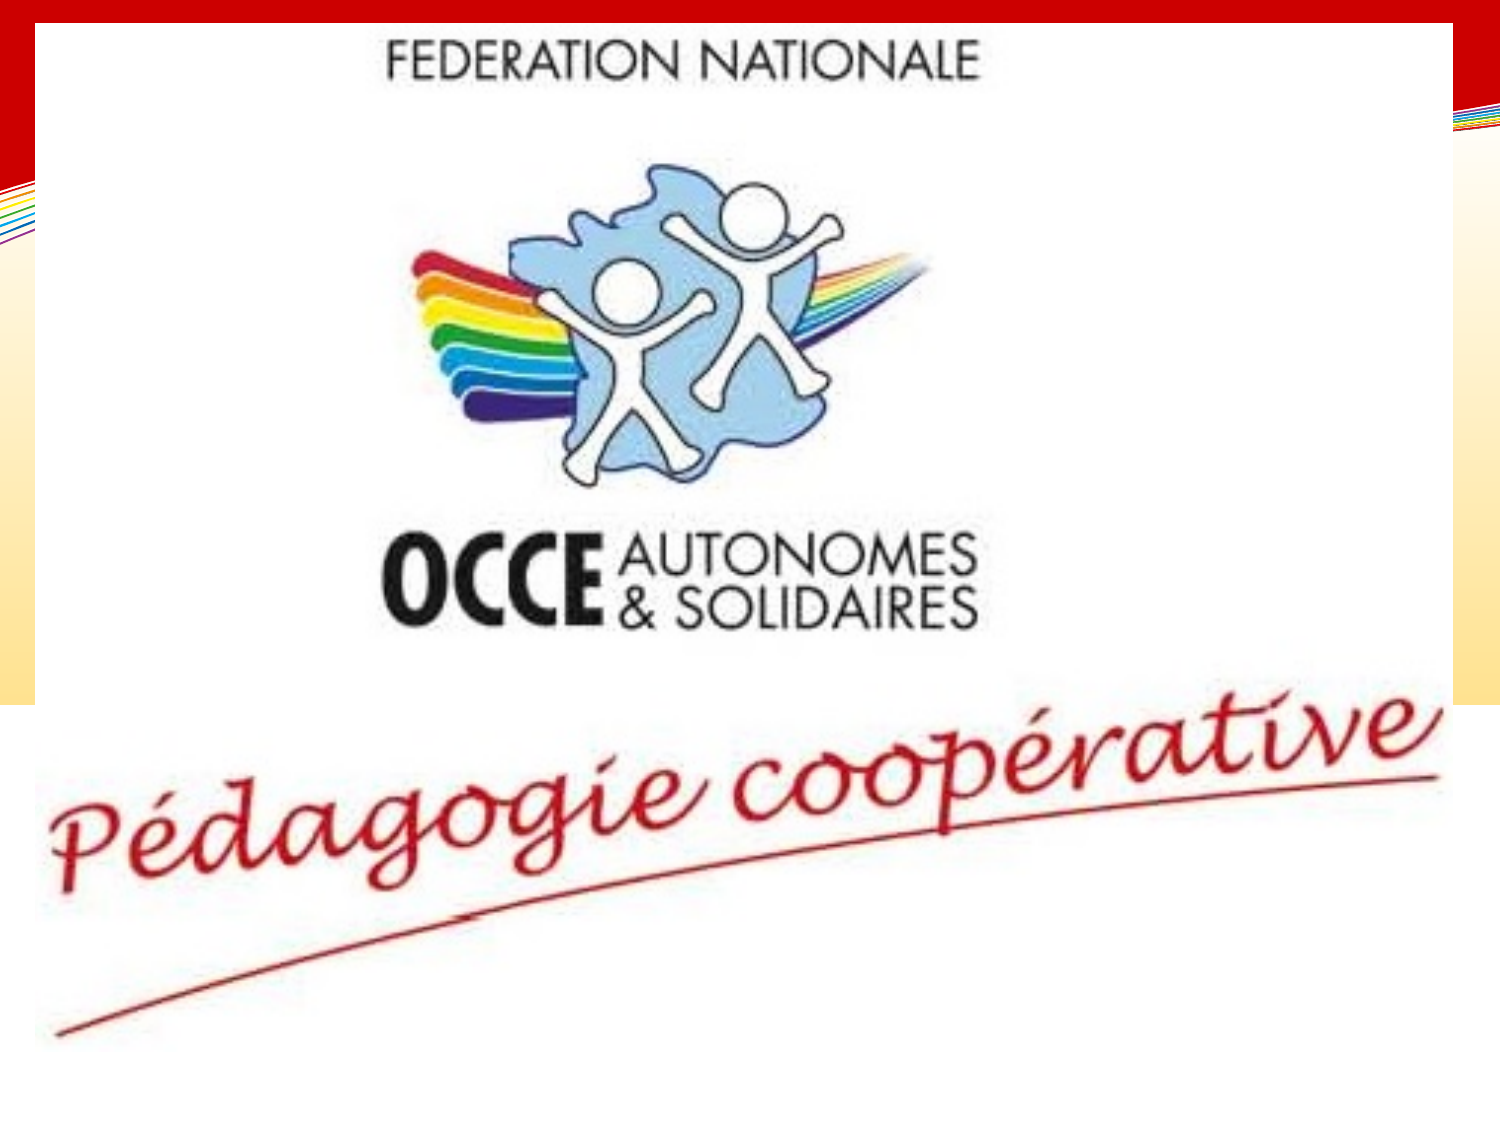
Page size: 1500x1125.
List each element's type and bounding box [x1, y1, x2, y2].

picture [35, 23, 1453, 1052]
